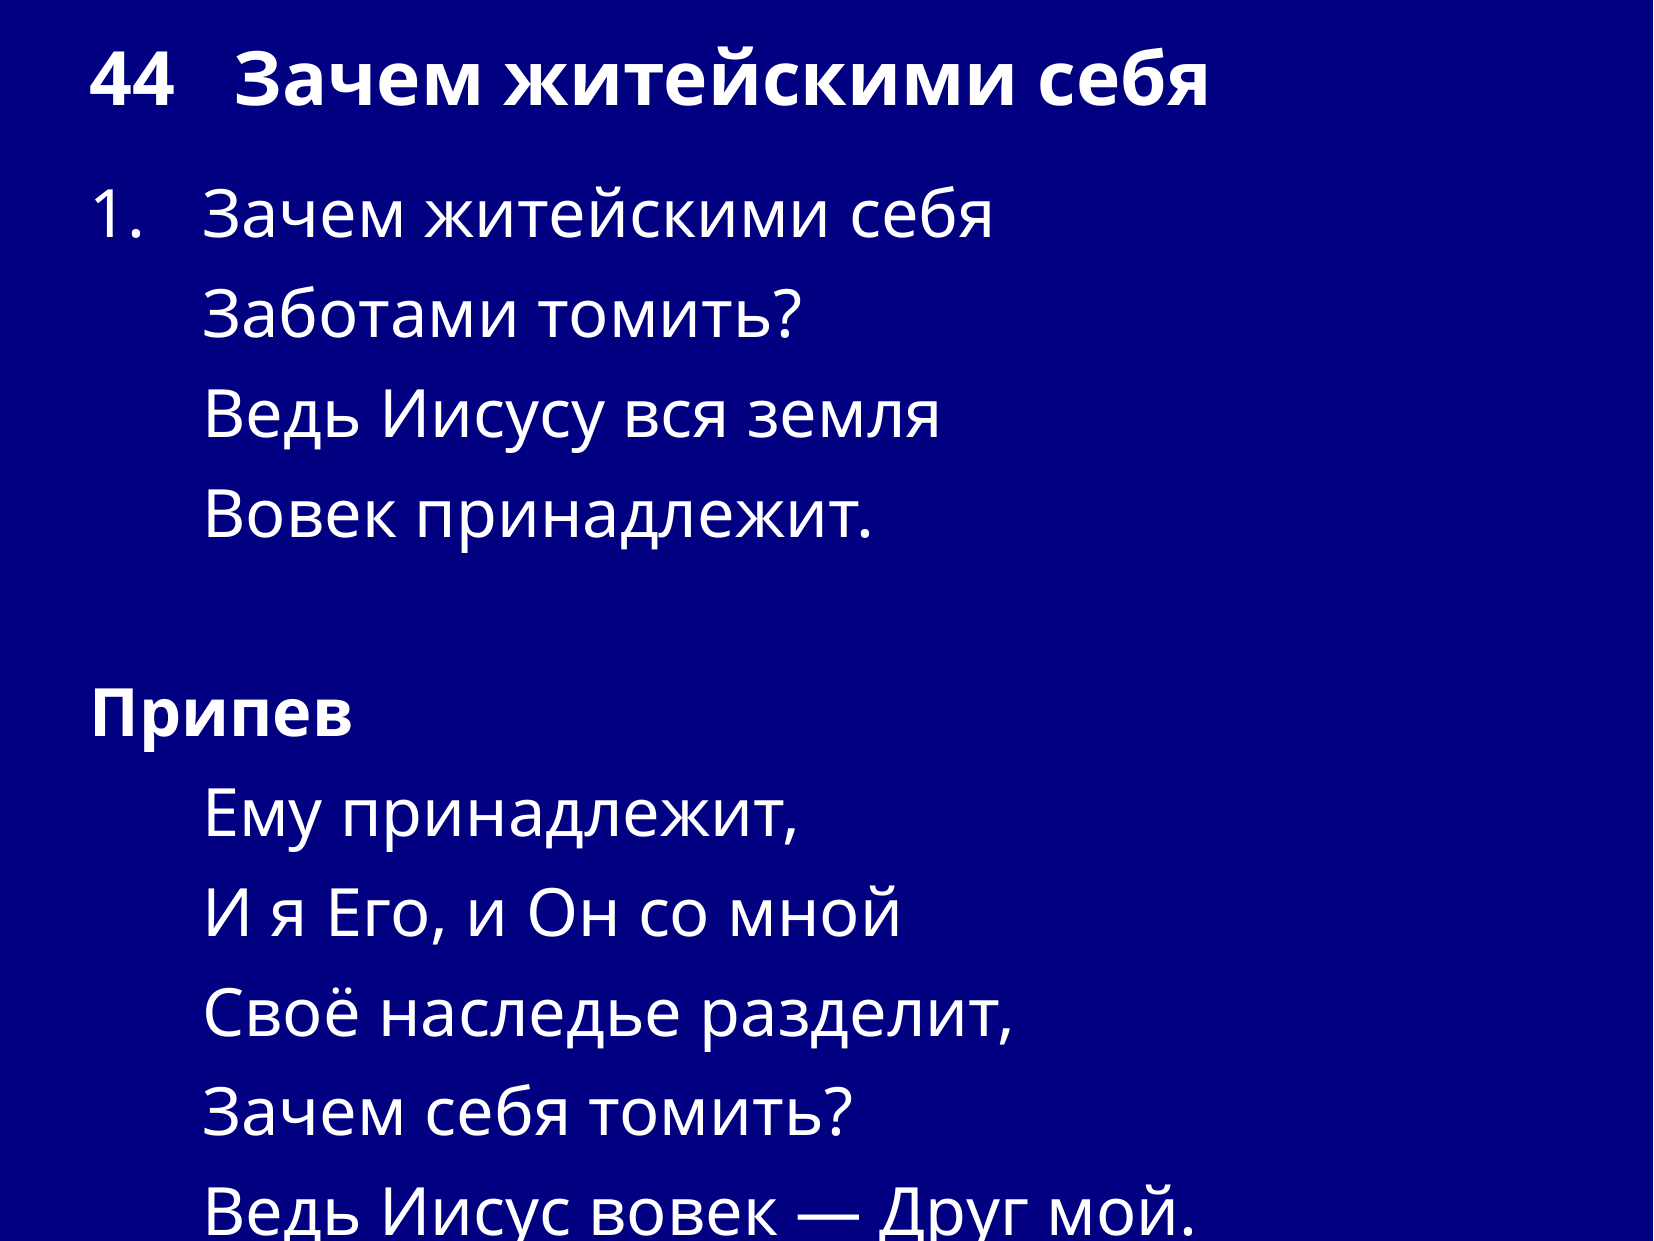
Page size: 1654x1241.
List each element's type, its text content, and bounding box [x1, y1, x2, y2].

text_box 1. Зачем житейскими себя Заботами томить? Ведь Иисусу вся земля Вовек принадлежит. Припев Ему принадлежит, И я Его, и Он со мной Своё наследье разделит, Зачем себя томить? Ведь Иисус вовек — Друг мой. [75, 150, 1576, 1163]
text_box 44 Зачем житейскими себя [75, 18, 1576, 131]
